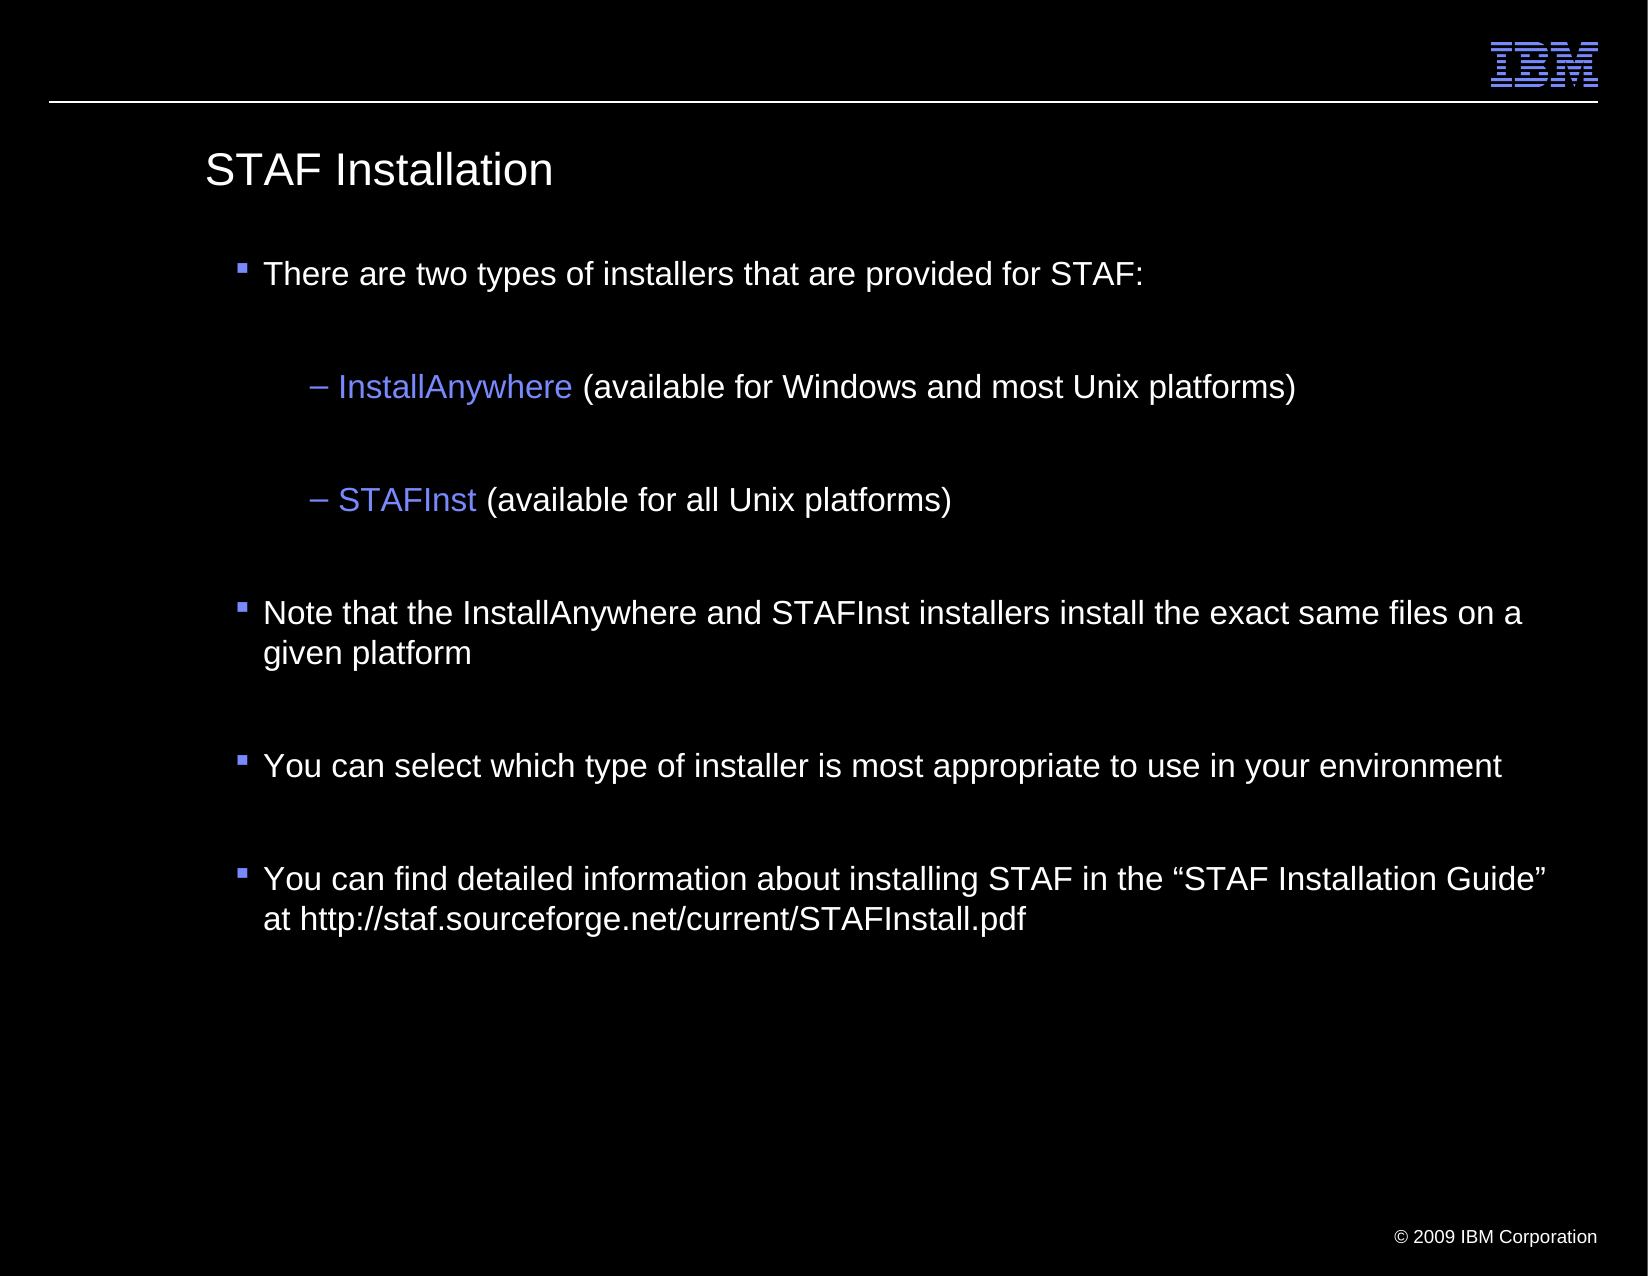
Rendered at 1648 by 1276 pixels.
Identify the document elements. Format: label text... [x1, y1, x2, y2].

text_box There are two types of installers that are provided for STAF: InstallAnywhere (available for Windows and most Unix platforms) STAFInst (available for all Unix platforms) Note that the InstallAnywhere and STAFInst installers install the exact same files on a given platform You can select which type of installer is most appropriate to use in your environment You can find detailed information about installing STAF in the “STAF Installation Guide” at http://staf.sourceforge.net/current/STAFInstall.pdf [235, 252, 1584, 984]
picture [1491, 42, 1598, 87]
title STAF Installation [188, 137, 1648, 231]
